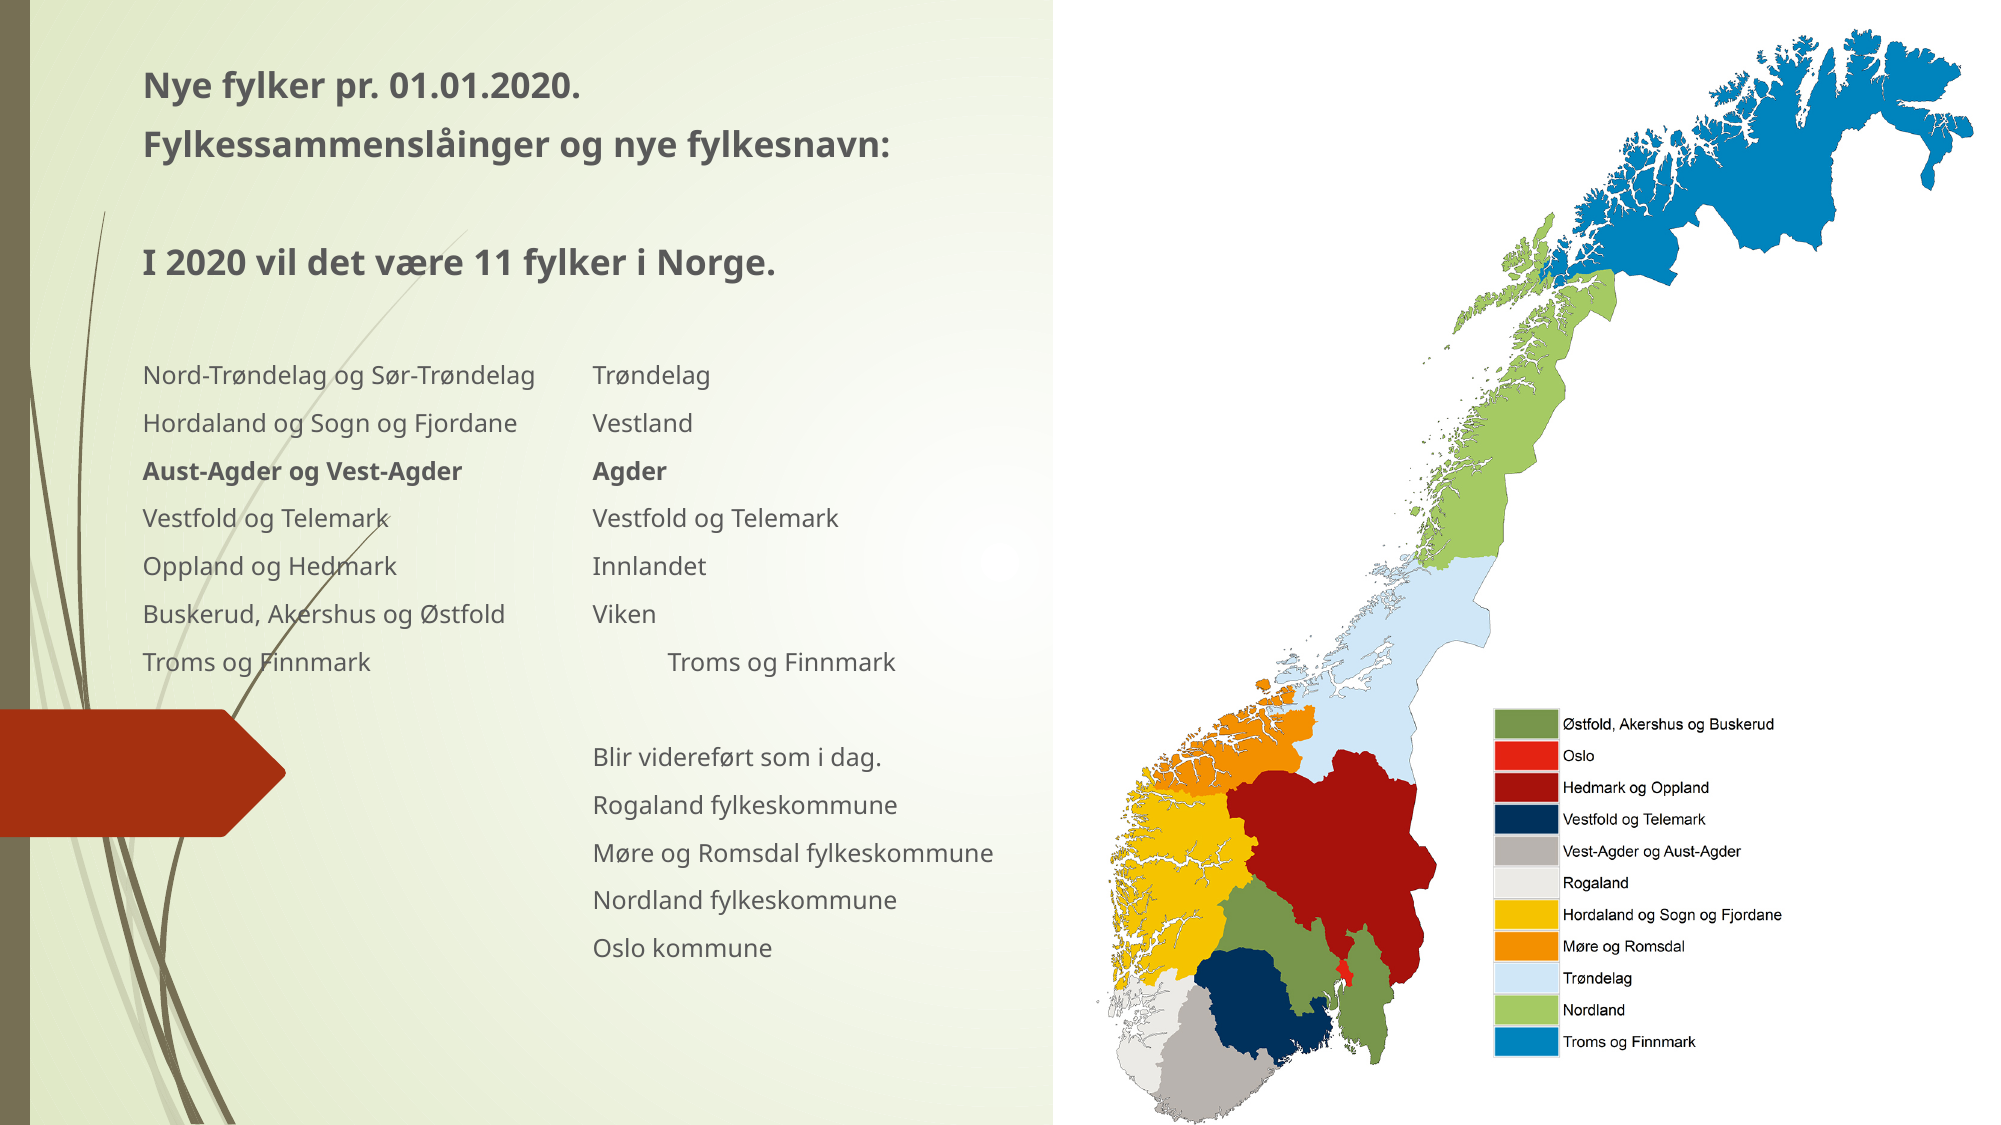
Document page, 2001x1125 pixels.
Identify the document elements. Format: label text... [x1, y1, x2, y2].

picture [1053, 0, 2000, 1125]
subtitle Nye fylker pr. 01.01.2020. Fylkessammenslåinger og nye fylkesnavn: I 2020 vil det være 11 fylker i Norge. Nord-Trøndelag og Sør-Trøndelag Trøndelag Hordaland og Sogn og Fjordane Vestland Aust-Agder og Vest-Agder Agder Vestfold og Telemark Vestfold og Telemark Oppland og Hedmark Innlandet Buskerud, Akershus og Østfold Viken Troms og Finnmark Troms og Finnmark Blir videreført som i dag. Rogaland fylkeskommune Møre og Romsdal fylkeskommune Nordland fylkeskommune Oslo kommune [127, 60, 1053, 1025]
